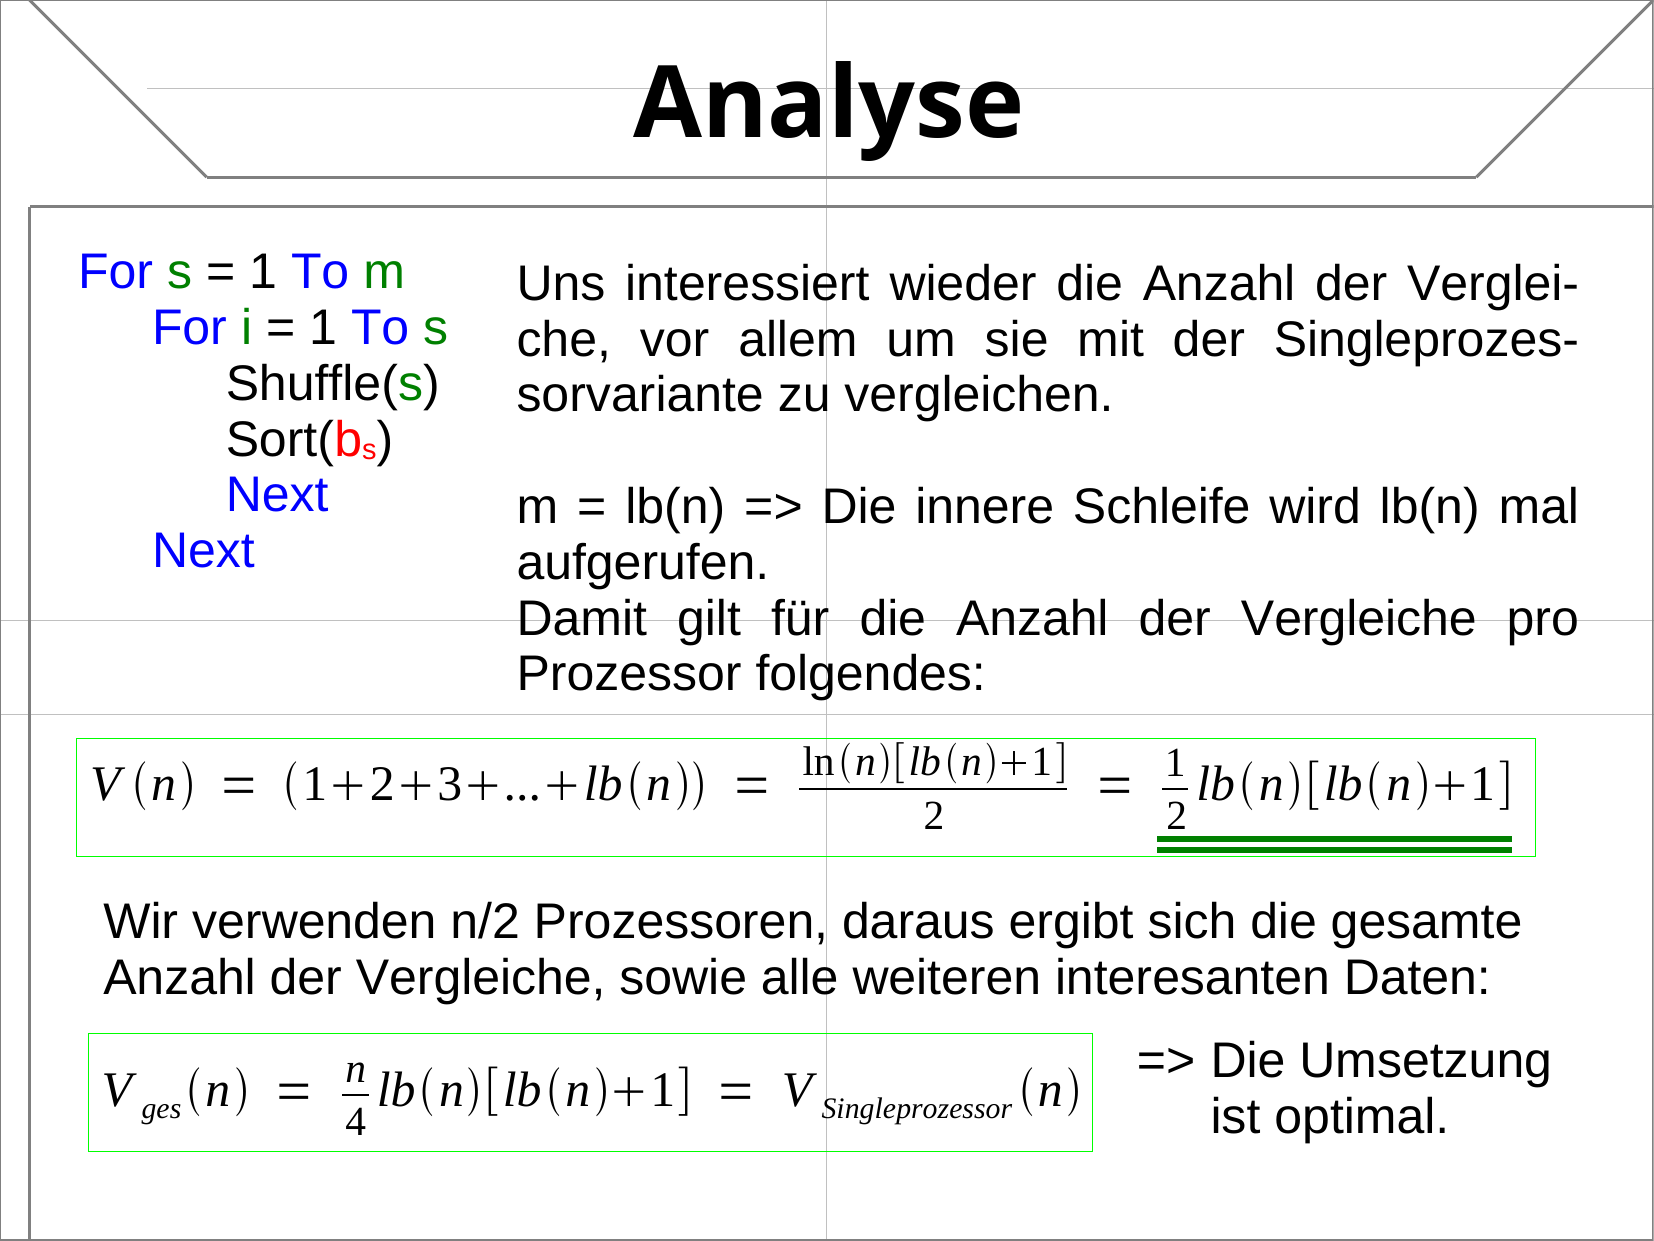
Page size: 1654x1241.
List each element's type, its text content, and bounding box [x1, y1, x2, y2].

text_box Analyse [661, 23, 997, 153]
chart [95, 1045, 1089, 1145]
chart [83, 738, 1519, 839]
text_box Wir verwenden n/2 Prozessoren, daraus ergibt sich die gesamte Anzahl der Vergleiche, sowie alle weiteren interesanten Daten: [88, 885, 1565, 1013]
text_box Uns interessiert wieder die Anzahl der Verglei-che, vor allem um sie mit der Singleprozes-sorvariante zu vergleichen. m = lb(n) => Die innere Schleife wird lb(n) mal aufgerufen. Damit gilt für die Anzahl der Vergleiche pro Prozessor folgendes: [501, 247, 1595, 709]
text_box For s = 1 To m For i = 1 To s Shuffle(s) Sort(bs) Next Next [63, 236, 473, 621]
text_box => Die Umsetzung ist optimal. [1122, 1025, 1595, 1152]
